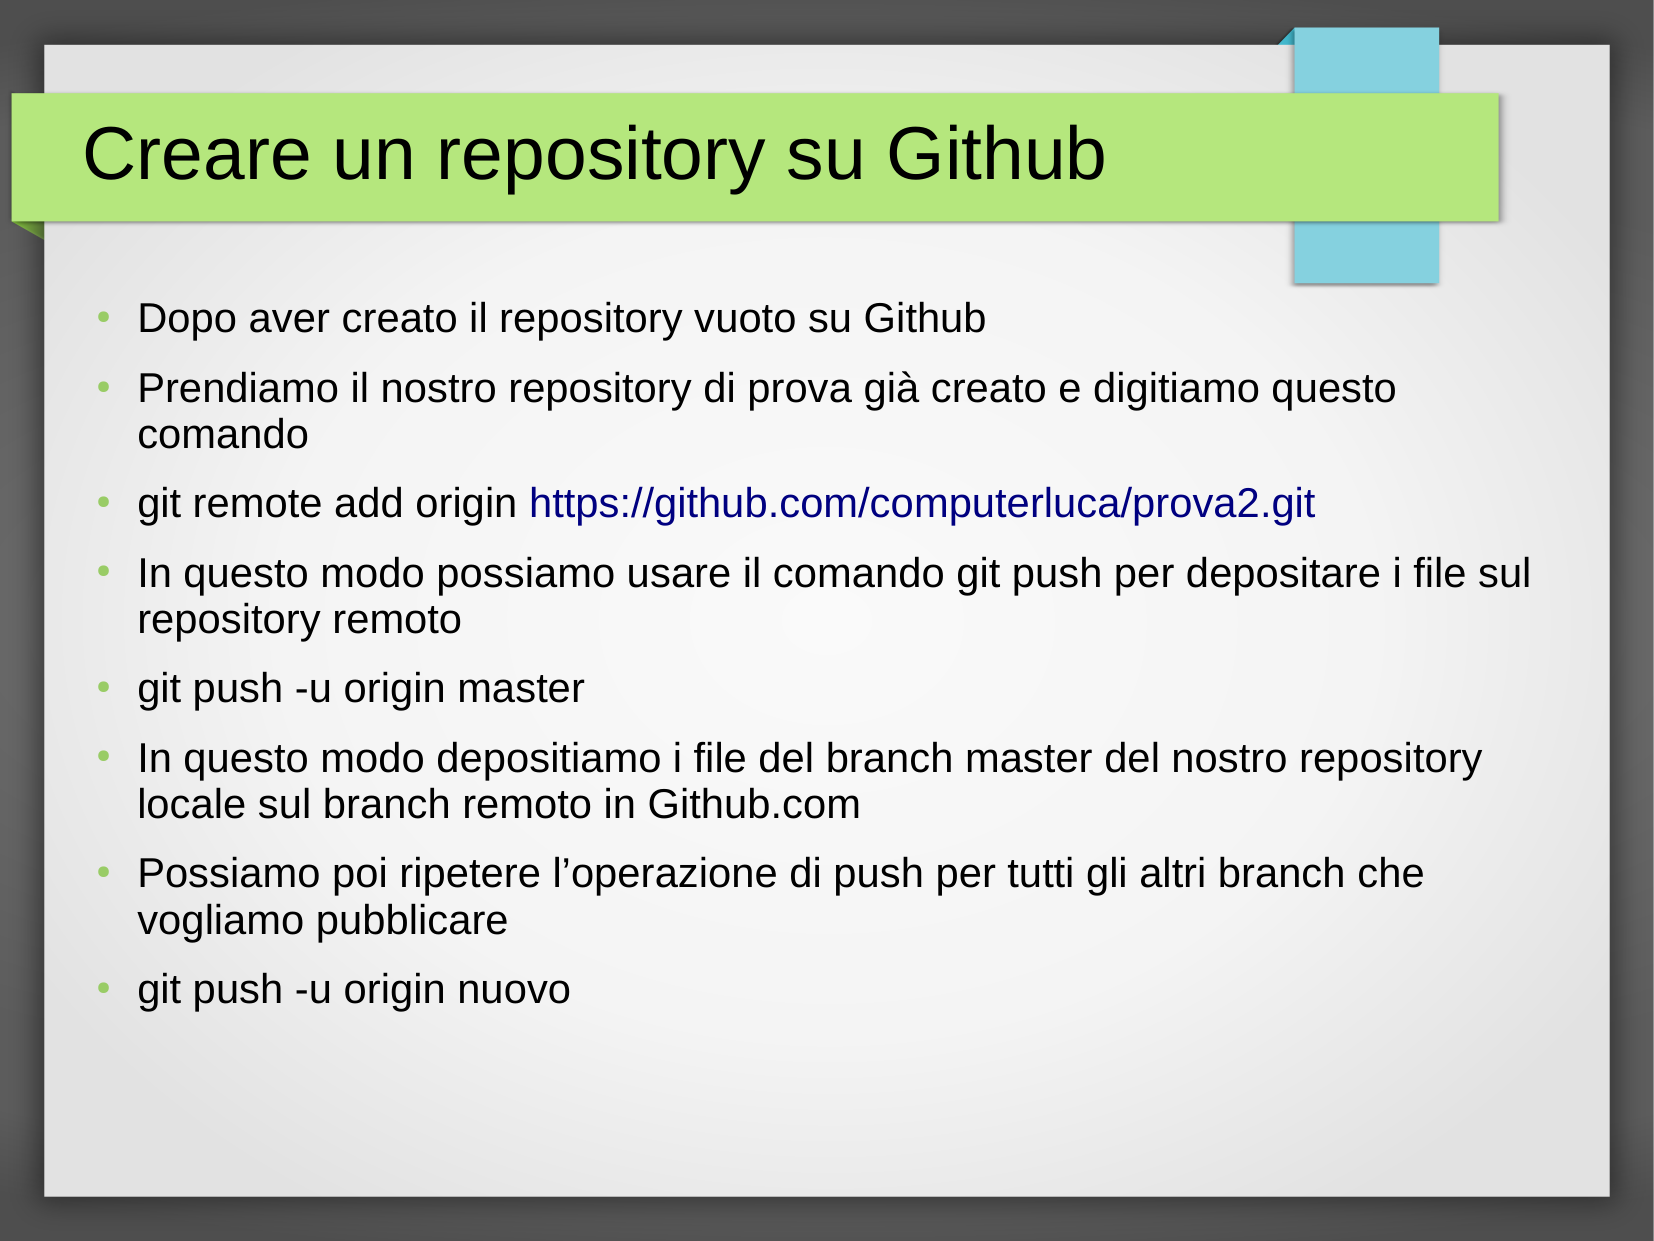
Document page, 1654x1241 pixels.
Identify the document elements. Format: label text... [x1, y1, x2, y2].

list Dopo aver creato il repository vuoto su Github Prendiamo il nostro repository di prova già creato e digitiamo questo comando git remote add origin https://github.com/computerluca/prova2.git In questo modo possiamo usare il comando git push per depositare i file sul repository remoto git push -u origin master In questo modo depositiamo i file del branch master del nostro repository locale sul branch remoto in Github.com Possiamo poi ripetere l’operazione di push per tutti gli altri branch che vogliamo pubblicare git push -u origin nuovo [82, 295, 1571, 1015]
title Creare un repository su Github [82, 94, 1264, 213]
picture [0, 0, 1654, 1241]
